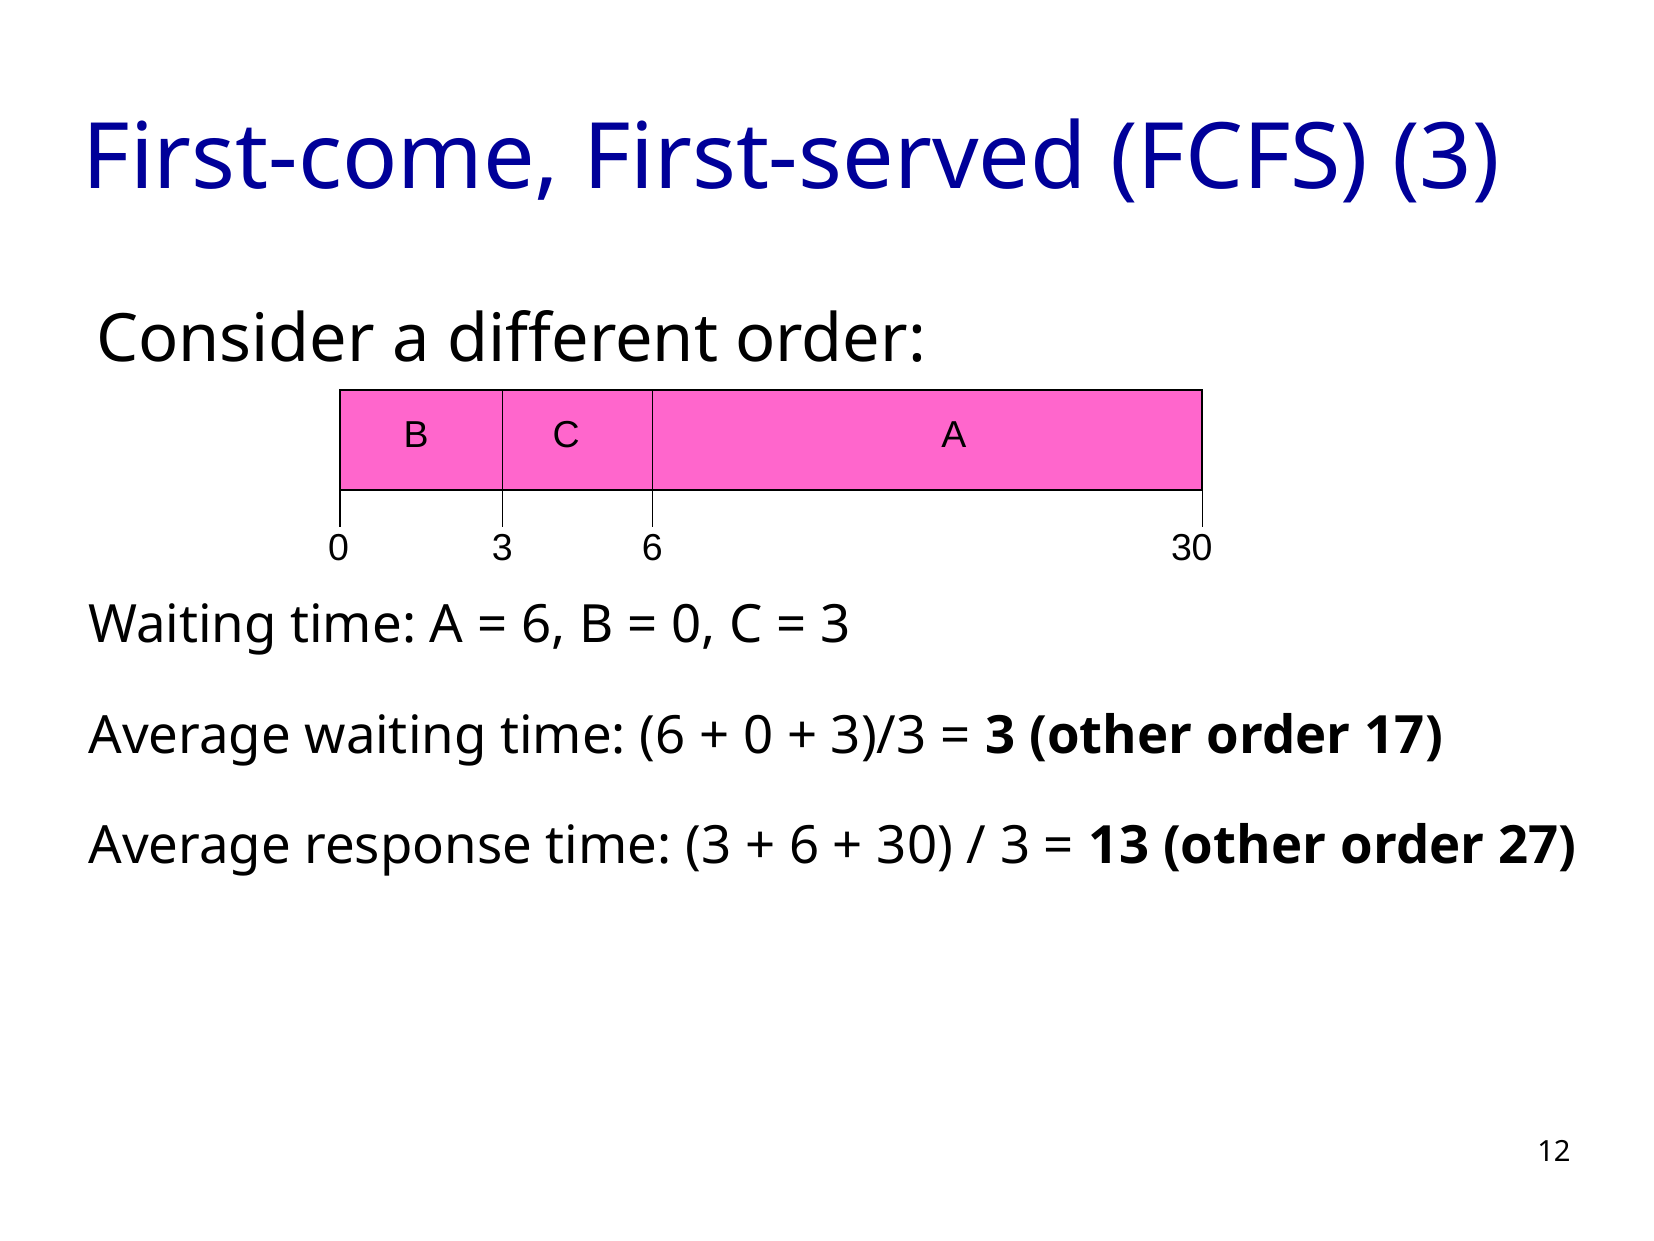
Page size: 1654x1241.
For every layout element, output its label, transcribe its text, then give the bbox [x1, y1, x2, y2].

list Waiting time: A = 6, B = 0, C = 3 Average waiting time: (6 + 0 + 3)/3 = 3 (other order 17) Average response time: (3 + 6 + 30) / 3 = 13 (other order 27) [60, 590, 1591, 886]
text_box C [537, 402, 595, 463]
text_box A [926, 402, 982, 463]
list Consider a different order: [60, 290, 1571, 391]
text_box 0 [313, 515, 364, 576]
text_box 6 [627, 515, 678, 576]
text_box [503, 390, 652, 490]
title First-come, First-served (FCFS) (3) [82, 49, 1571, 257]
text_box 3 [477, 515, 528, 576]
text_box B [388, 402, 444, 463]
text_box 30 [1156, 515, 1228, 576]
text_box [339, 390, 502, 490]
text_box [653, 390, 1203, 490]
